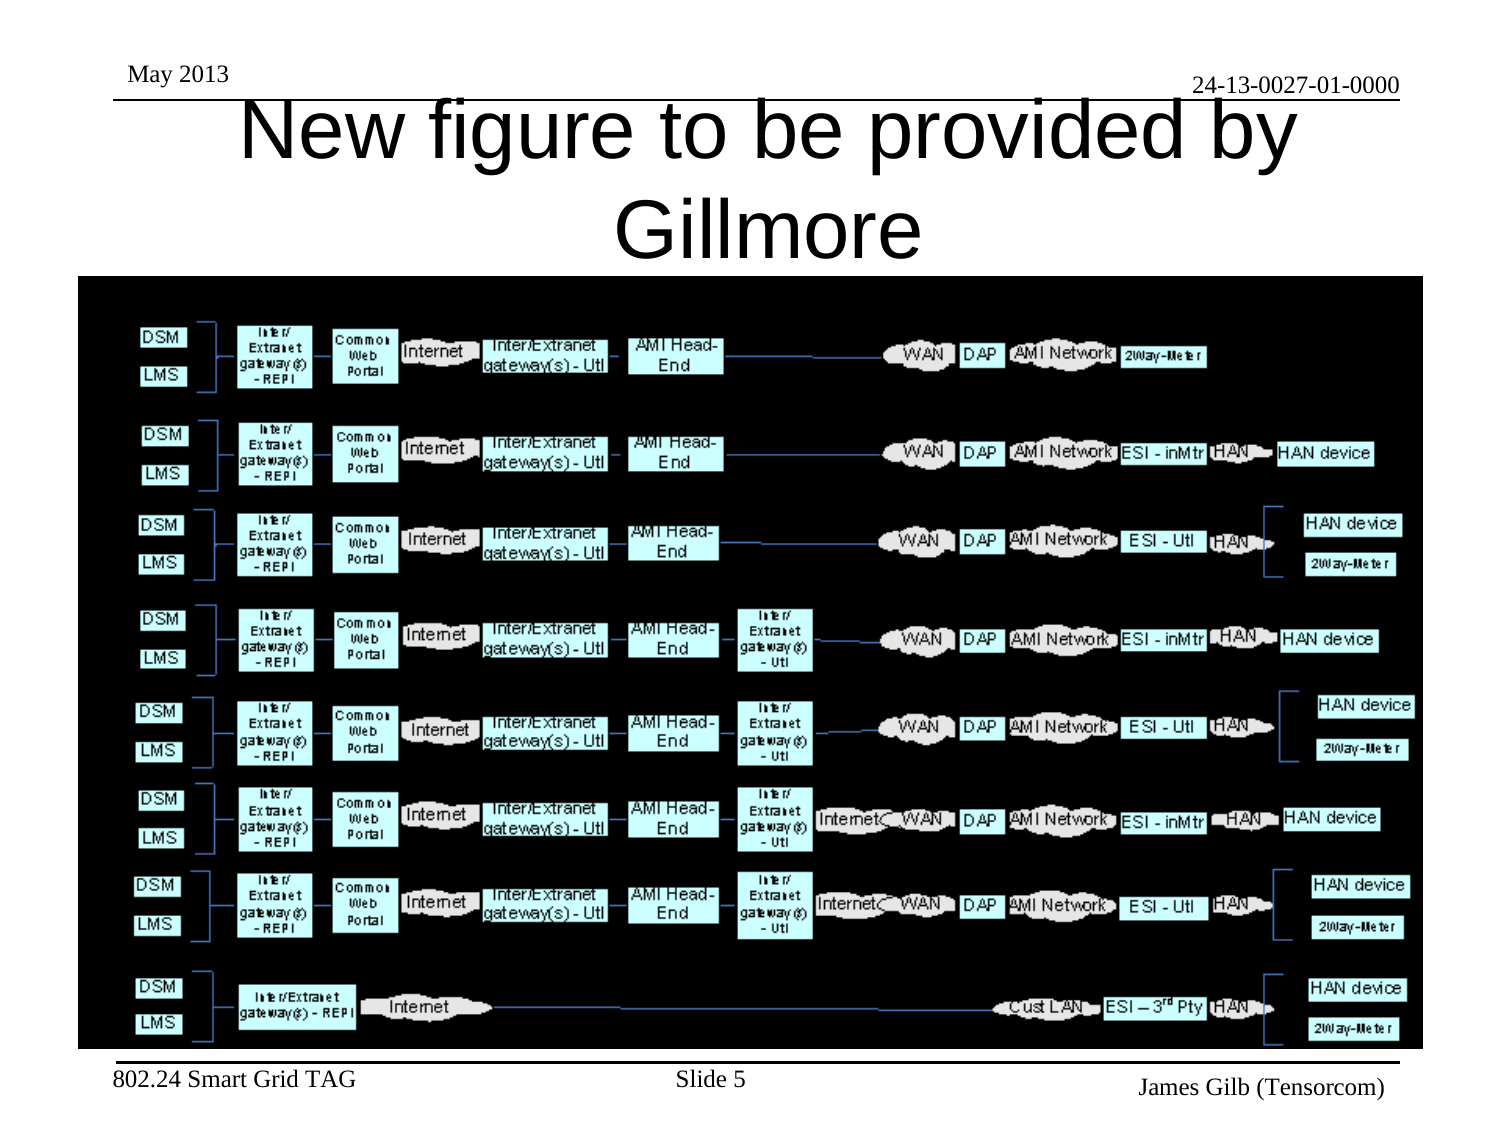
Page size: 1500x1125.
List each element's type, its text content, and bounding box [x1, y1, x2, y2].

title New figure to be provided by Gillmore [112, 67, 1426, 283]
picture [78, 276, 1423, 1049]
